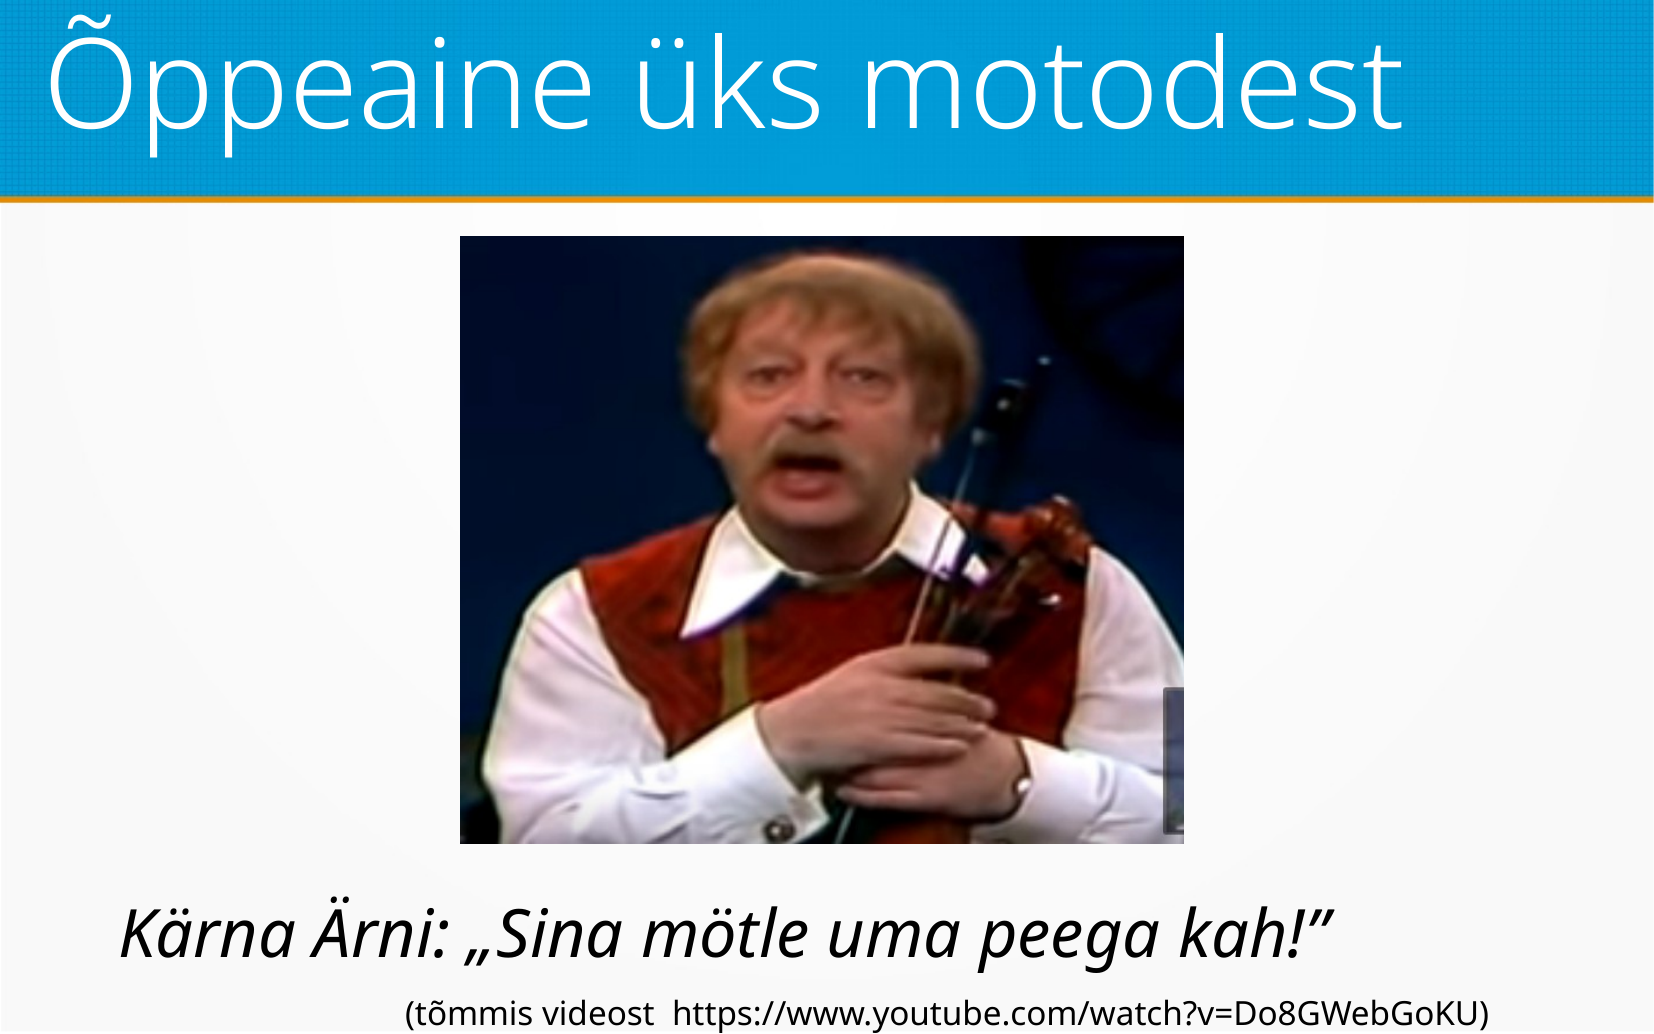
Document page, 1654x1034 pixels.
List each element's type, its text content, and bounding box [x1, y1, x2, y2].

list Kärna Ärni: „Sina mötle uma peega kah!” [47, 885, 1607, 1002]
text_box (tõmmis videost https://www.youtube.com/watch?v=Do8GWebGoKU) [399, 980, 1619, 1034]
title Õppeaine üks motodest [43, 0, 1619, 166]
picture [0, 195, 1654, 1034]
